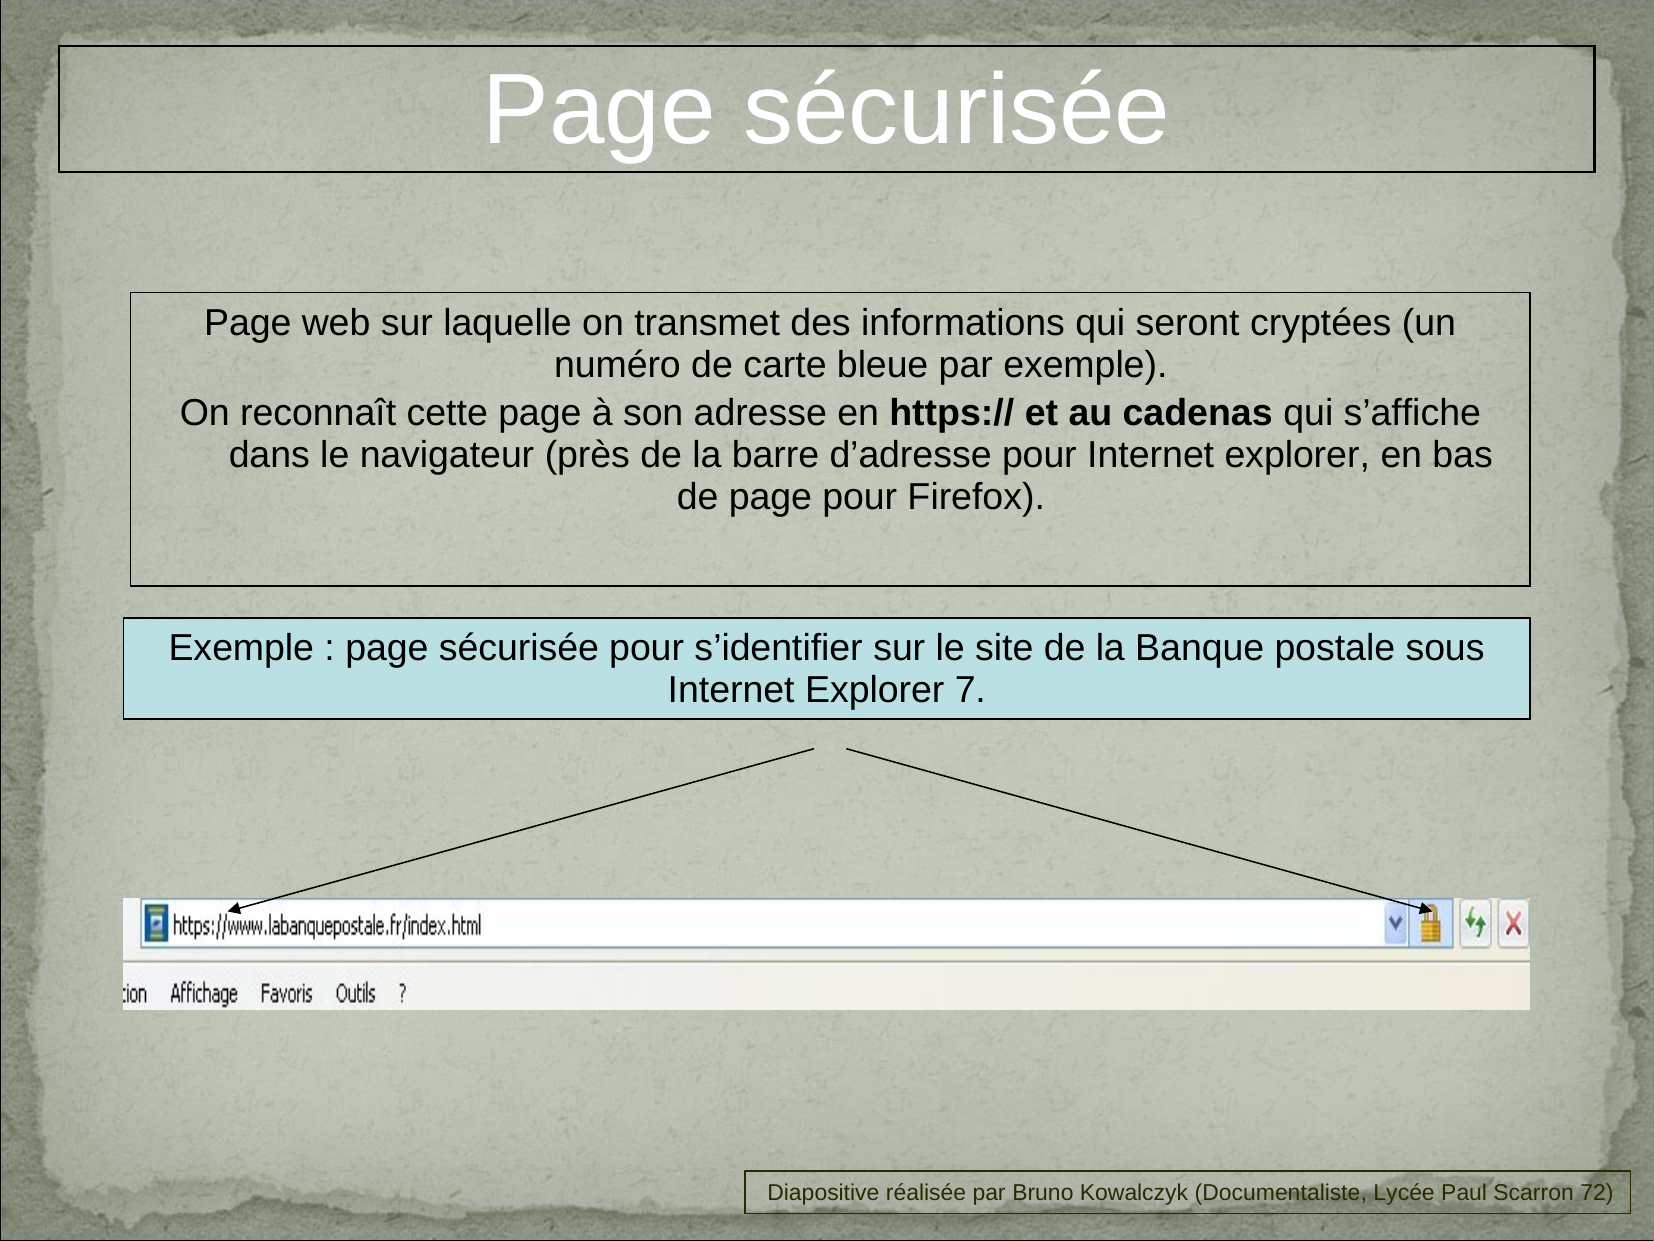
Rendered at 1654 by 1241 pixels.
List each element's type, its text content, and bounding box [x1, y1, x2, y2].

text_box Page web sur laquelle on transmet des informations qui seront cryptées (un numéro de carte bleue par exemple). On reconnaît cette page à son adresse en https:// et au cadenas qui s’affiche dans le navigateur (près de la barre d’adresse pour Internet explorer, en bas de page pour Firefox). [130, 292, 1531, 586]
text_box Diapositive réalisée par Bruno Kowalczyk (Documentaliste, Lycée Paul Scarron 72) [744, 1170, 1631, 1214]
text_box Exemple : page sécurisée pour s’identifier sur le site de la Banque postale sous Internet Explorer 7. [123, 618, 1531, 720]
picture [0, 0, 1654, 1241]
text_box Page sécurisée [59, 45, 1595, 173]
